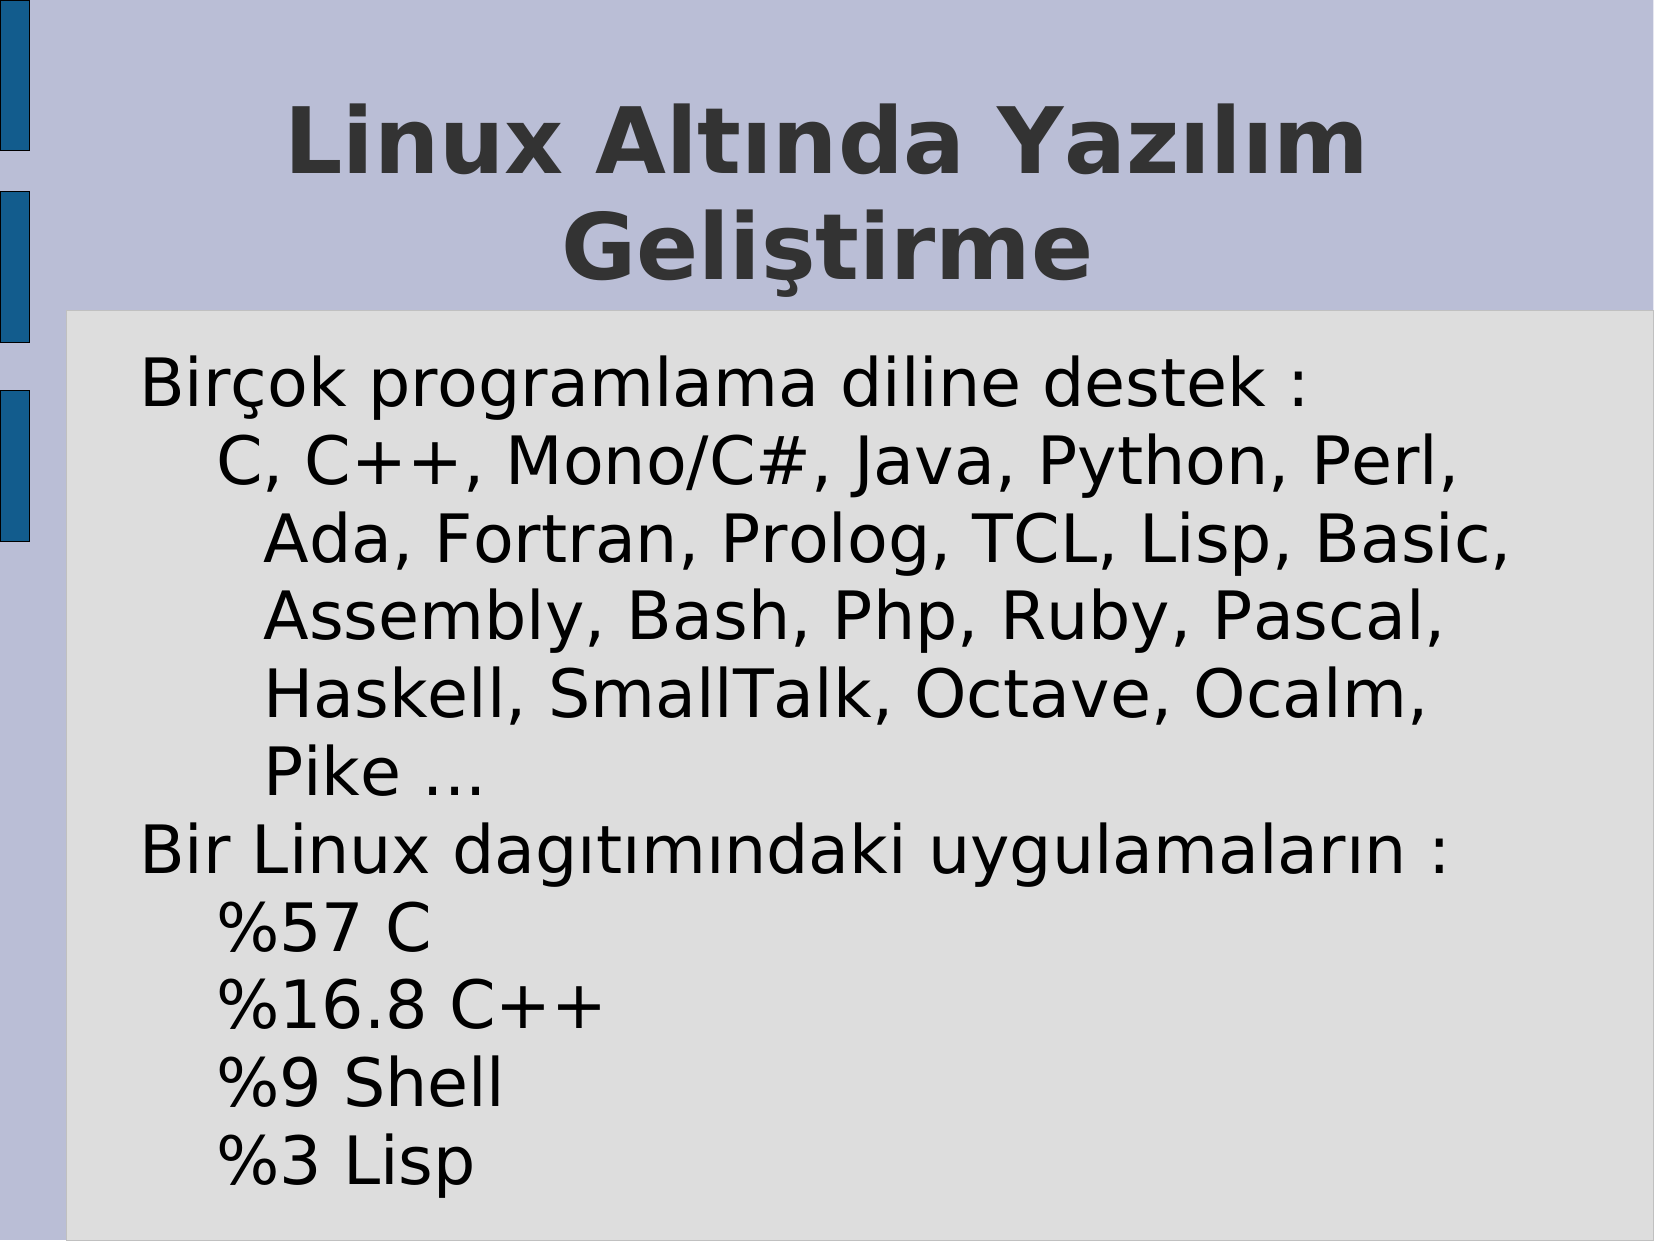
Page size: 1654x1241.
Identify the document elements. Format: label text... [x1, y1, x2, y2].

title Linux Altında Yazılım Geliştirme [121, 87, 1534, 302]
list Birçok programlama diline destek : C, C++, Mono/C#, Java, Python, Perl, Ada, Fortran, Prolog, TCL, Lisp, Basic, Assembly, Bash, Php, Ruby, Pascal, Haskell, SmallTalk, Octave, Ocalm, Pike ... Bir Linux dagıtımındaki uygulamaların : %57 C %16.8 C++ %9 Shell %3 Lisp [121, 344, 1534, 1201]
